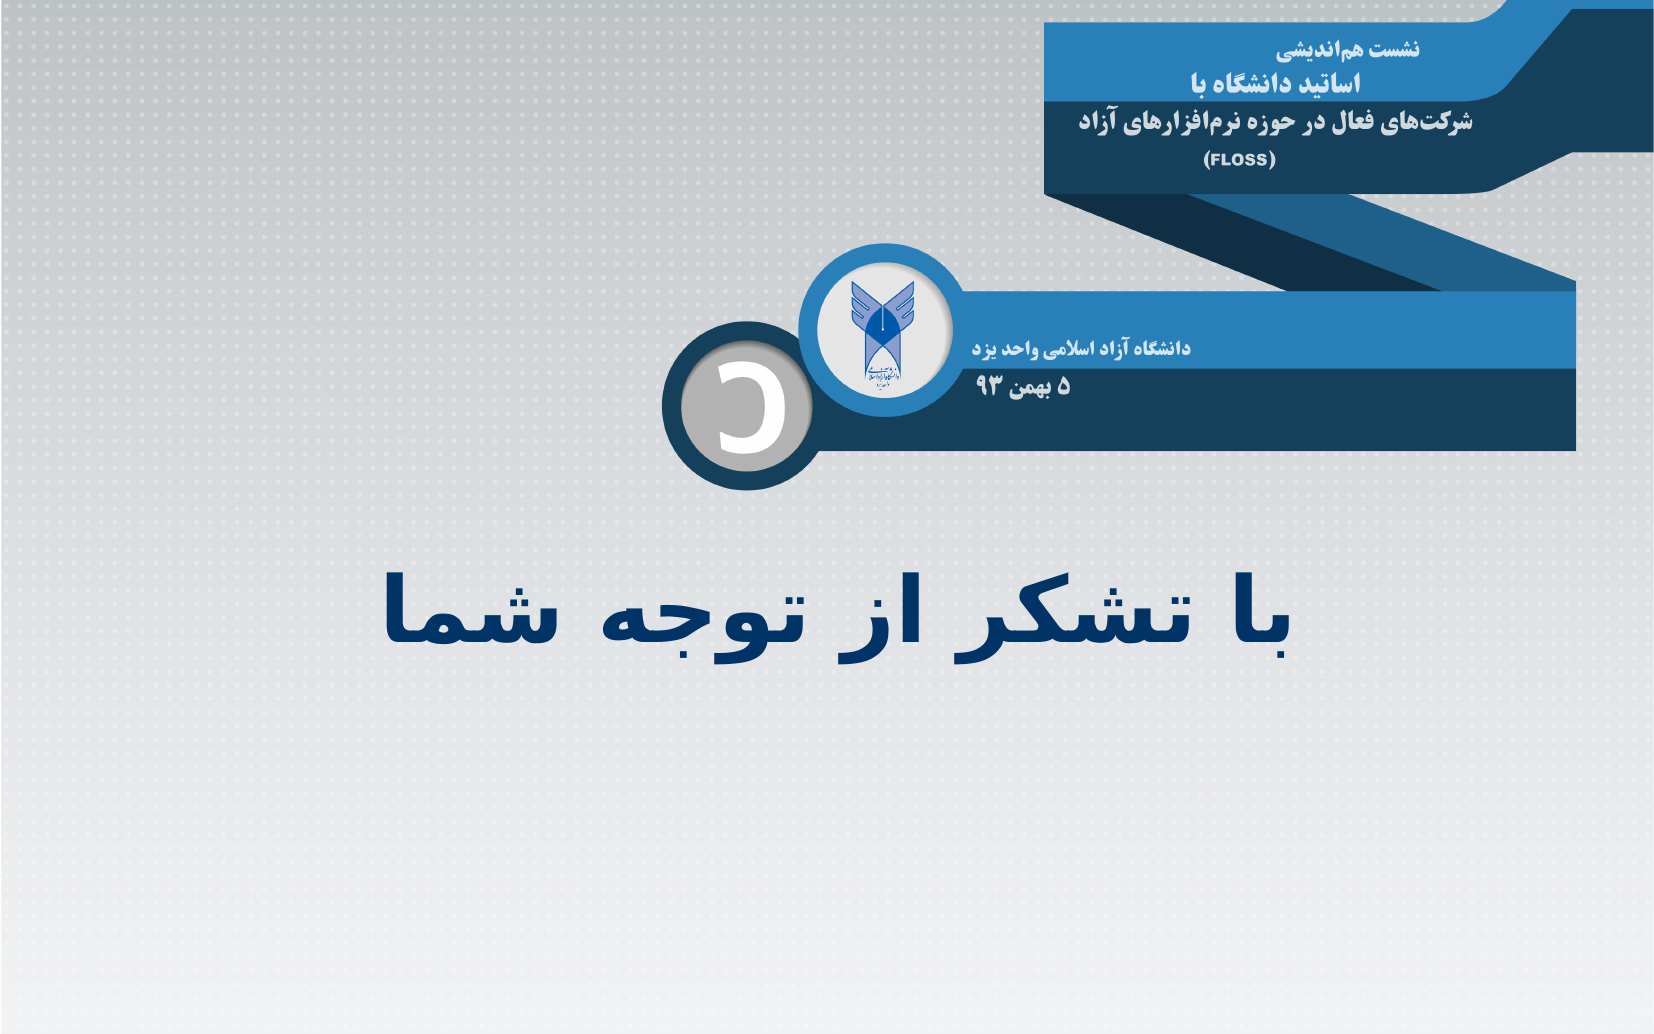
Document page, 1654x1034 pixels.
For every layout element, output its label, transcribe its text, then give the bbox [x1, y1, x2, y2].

picture [0, 0, 1654, 1034]
title با تشکر از توجه شما [366, 524, 1312, 697]
